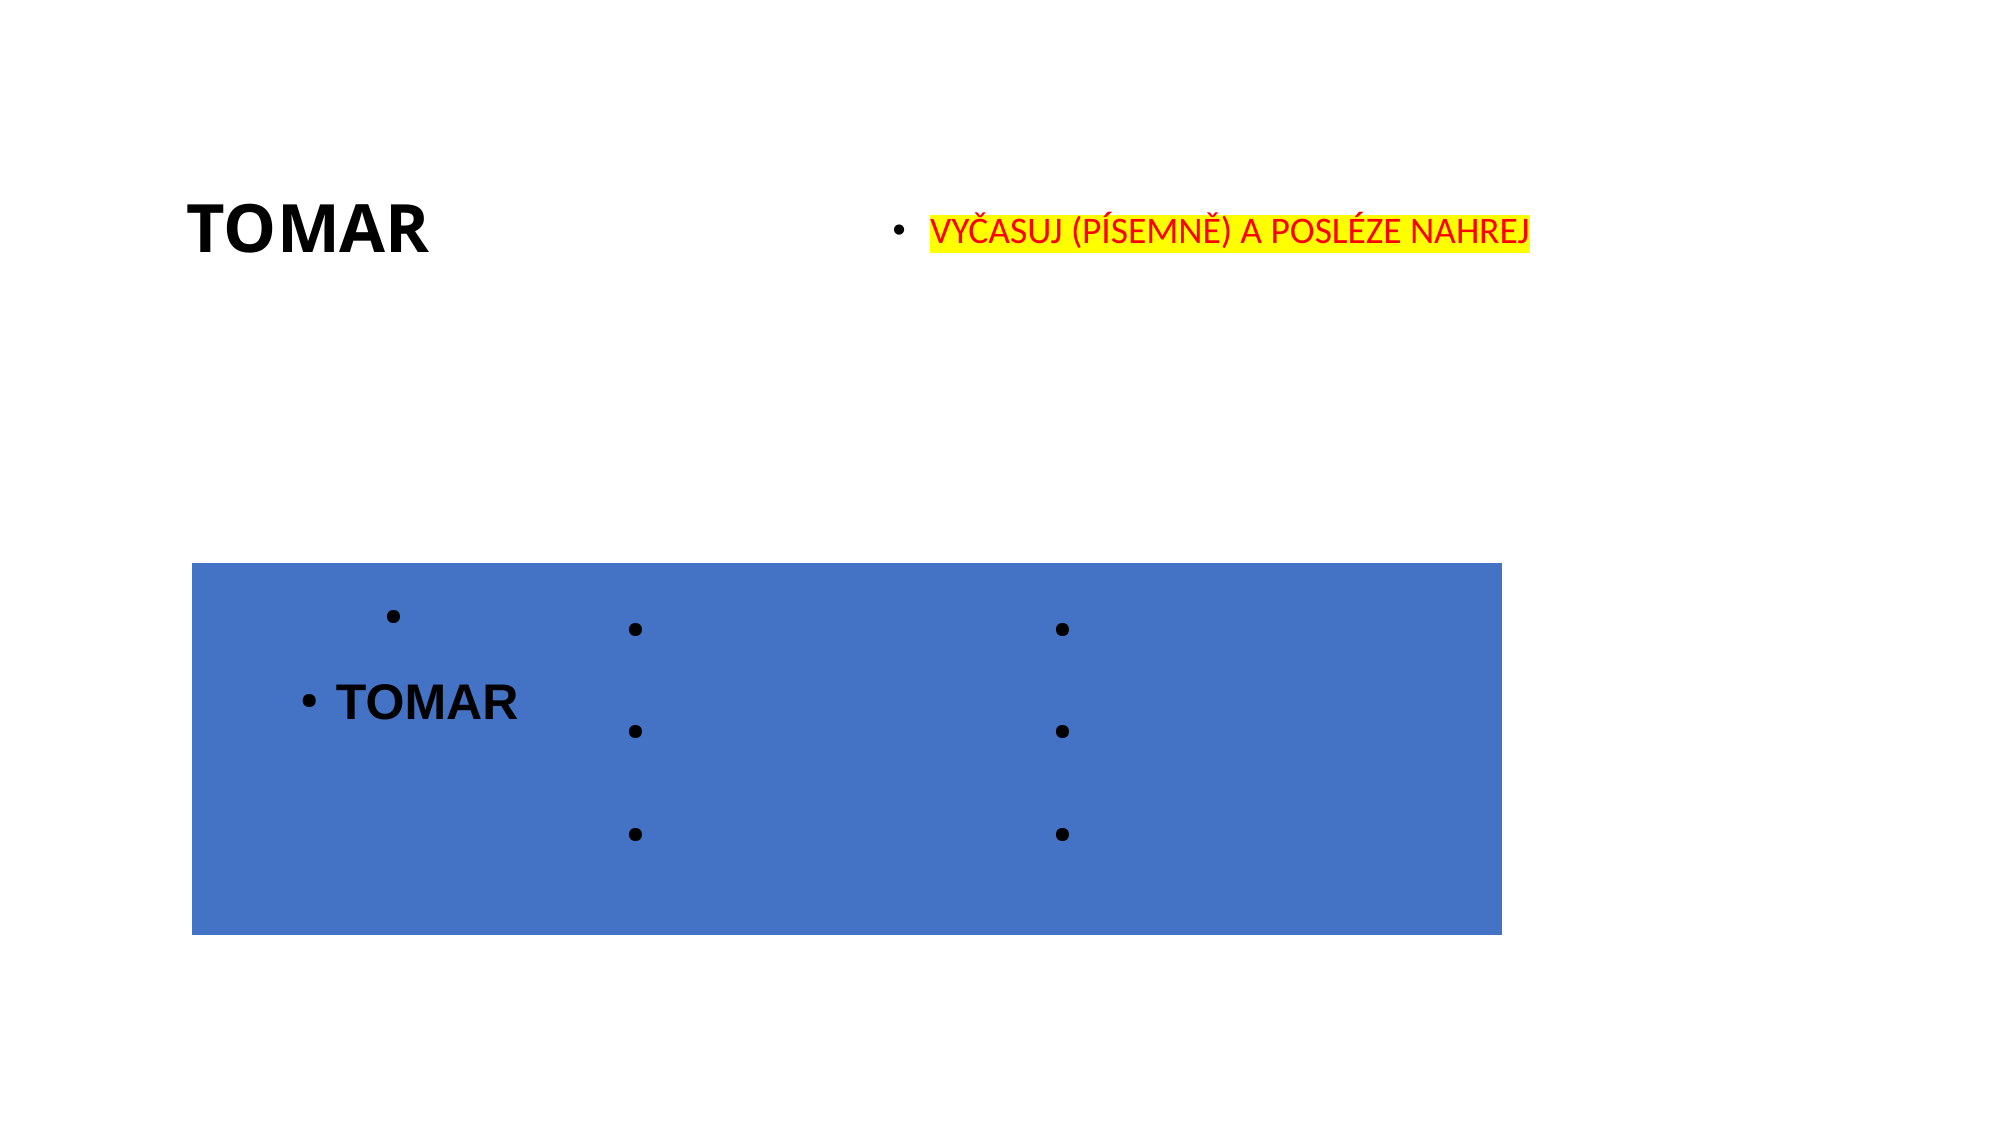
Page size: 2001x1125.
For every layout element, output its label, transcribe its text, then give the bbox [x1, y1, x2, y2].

table_header TOMAR [192, 563, 627, 935]
table_header [627, 563, 1054, 665]
table_cell [1054, 665, 1502, 767]
table_cell [627, 665, 1054, 767]
table_header [1054, 563, 1502, 665]
table_cell [627, 767, 1054, 935]
title TOMAR [171, 96, 756, 367]
list VYČASUJ (PÍSEMNĚ) A POSLÉZE NAHREJ [877, 96, 1863, 367]
table_cell [1054, 767, 1502, 935]
